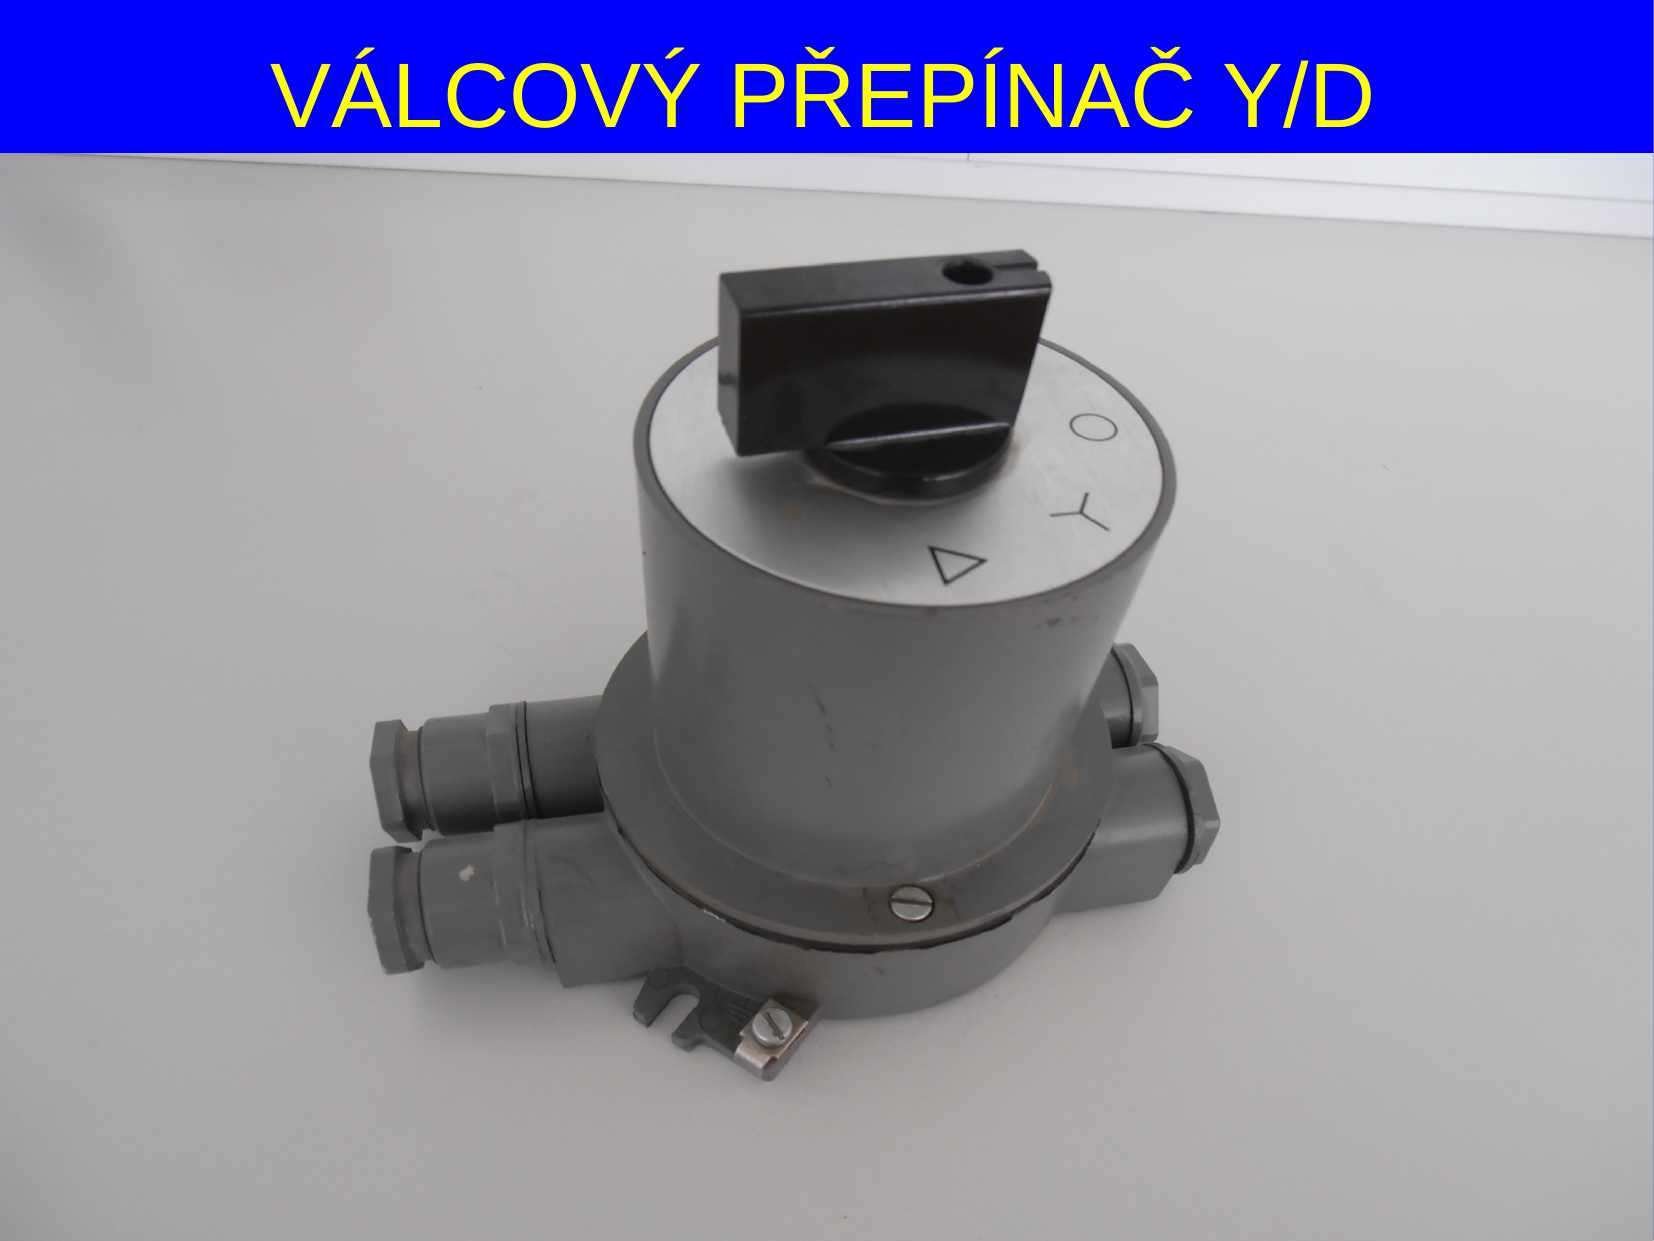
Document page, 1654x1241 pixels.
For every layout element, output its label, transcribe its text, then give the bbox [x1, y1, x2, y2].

title VÁLCOVÝ PŘEPÍNAČ Y/D [82, 0, 1566, 153]
picture [0, 153, 1654, 1241]
